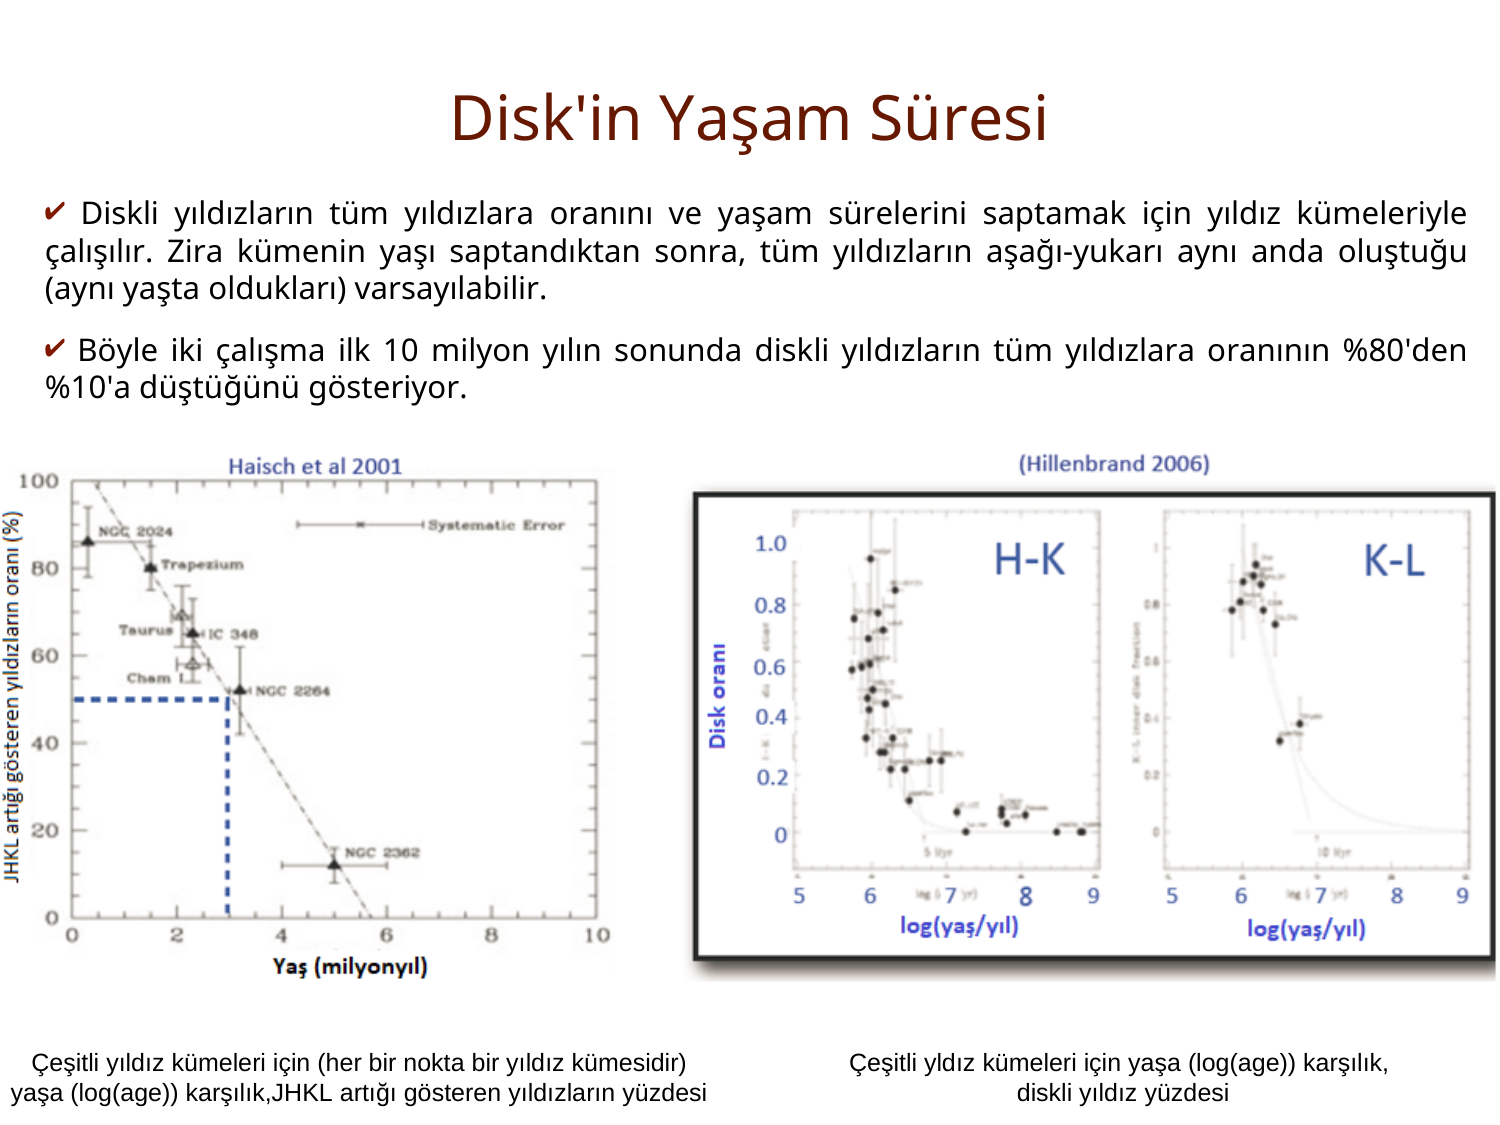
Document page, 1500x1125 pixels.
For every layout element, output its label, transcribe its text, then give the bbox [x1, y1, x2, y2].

text_box Diskli yıldızların tüm yıldızlara oranını ve yaşam sürelerini saptamak için yıldız kümeleriyle çalışılır. Zira kümenin yaşı saptandıktan sonra, tüm yıldızların aşağı-yukarı aynı anda oluştuğu (aynı yaşta oldukları) varsayılabilir. Böyle iki çalışma ilk 10 milyon yılın sonunda diskli yıldızların tüm yıldızlara oranının %80'den %10'a düştüğünü gösteriyor. Yıldıza yakın disklerin yaşam süreleri ise 2-3 milyon yılla sınırlı. Bu zaman ölçeği dev gaz gezegenlerin tipik oluşma süreleri kadar. [30, 186, 1486, 421]
title Disk'in Yaşam Süresi [75, 21, 1426, 186]
picture [0, 421, 1499, 1007]
text_box Çeşitli yıldız kümeleri için (her bir nokta bir yıldız kümesidir) yaşa (log(age)) karşılık,JHKL artığı gösteren yıldızların yüzdesi [0, 1039, 729, 1114]
text_box Çeşitli yldız kümeleri için yaşa (log(age)) karşılık, diskli yıldız yüzdesi [834, 1039, 1413, 1114]
